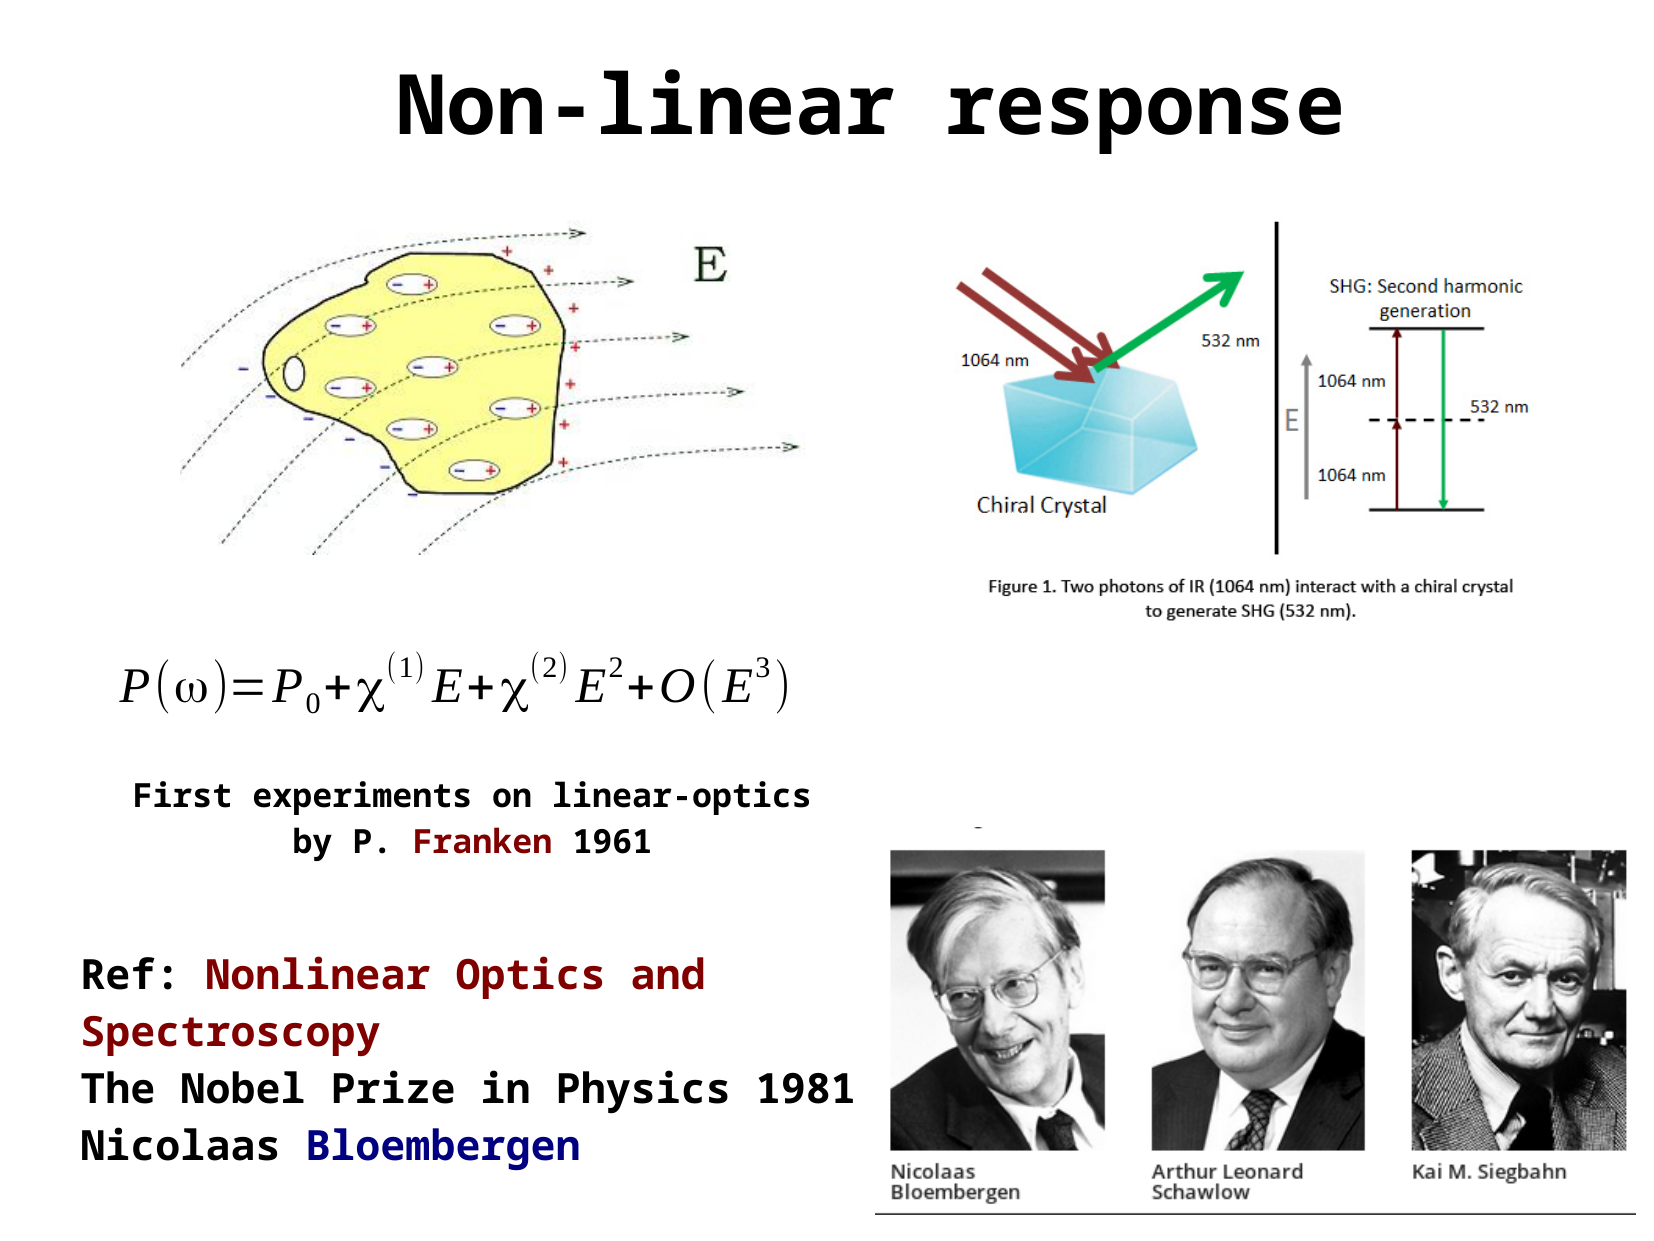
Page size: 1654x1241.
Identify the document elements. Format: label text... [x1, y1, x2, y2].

picture [945, 217, 1546, 646]
text_box First experiments on linear-optics by P. Franken 1961 [105, 765, 841, 865]
chart [110, 649, 797, 721]
text_box Ref: Nonlinear Optics and Spectroscopy The Nobel Prize in Physics 1981 Nicolaas Bloembergen [45, 961, 873, 1156]
picture [875, 827, 1636, 1216]
picture [180, 208, 807, 556]
title Non-linear response [86, 53, 1621, 151]
